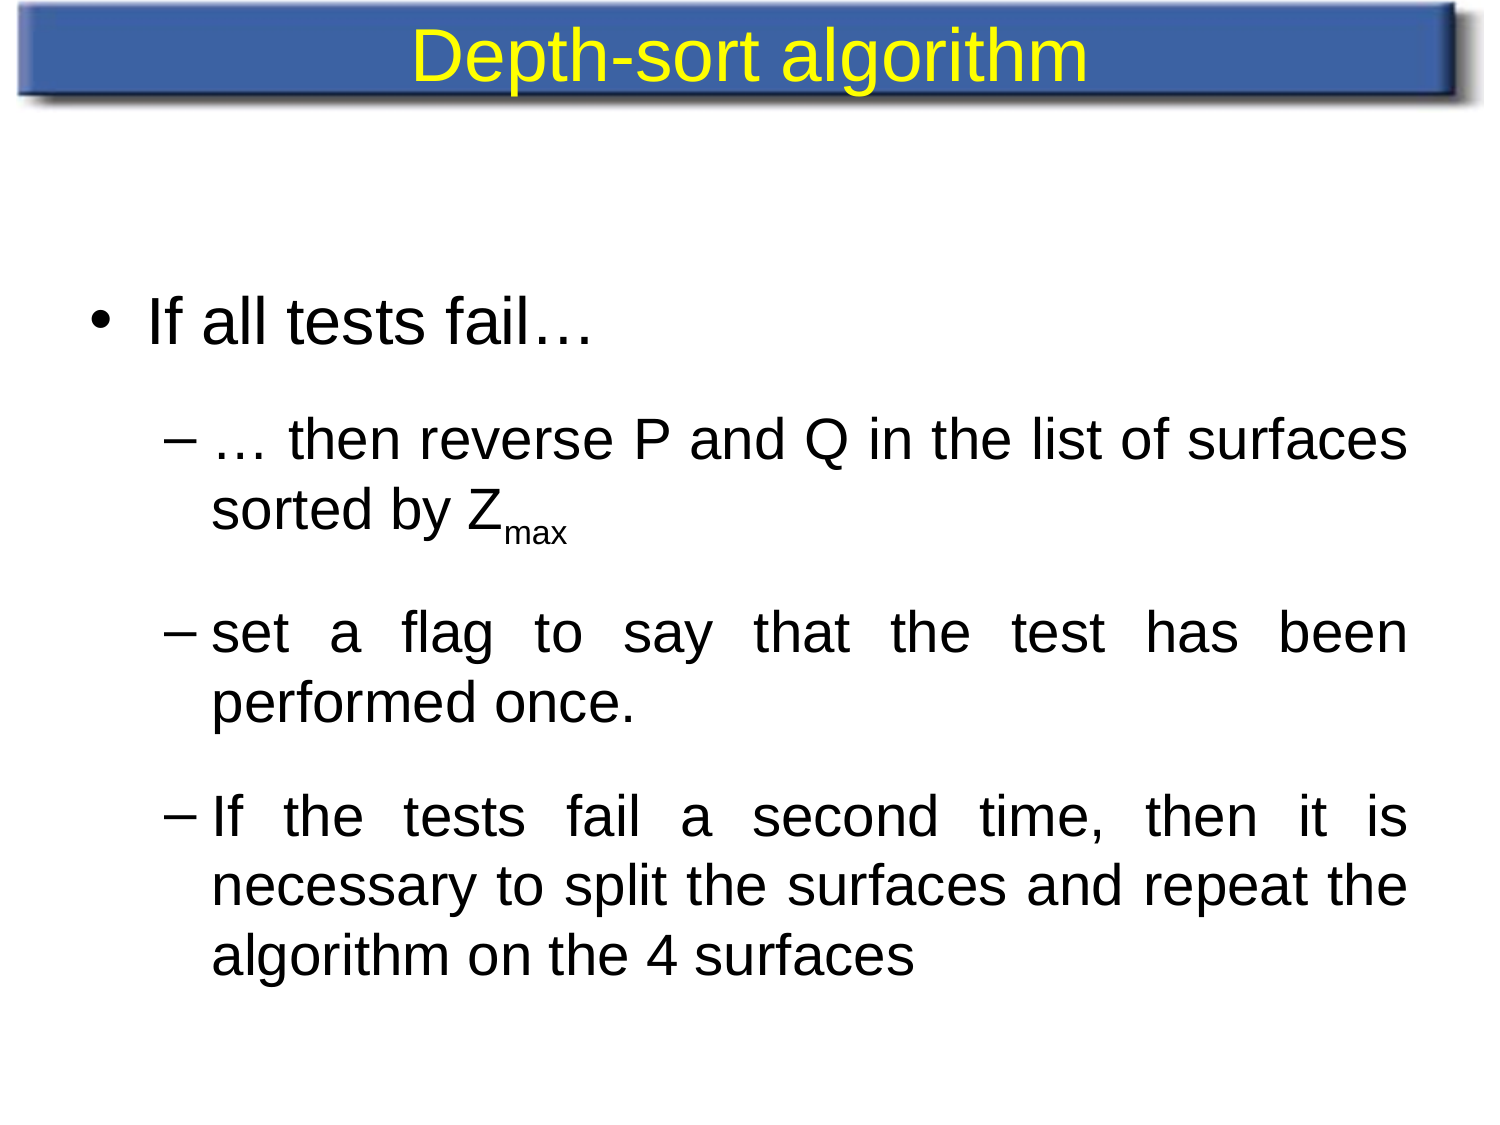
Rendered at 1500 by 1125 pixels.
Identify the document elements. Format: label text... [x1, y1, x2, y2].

list If all tests fail… … then reverse P and Q in the list of surfaces sorted by Zmax set a flag to say that the test has been performed once. If the tests fail a second time, then it is necessary to split the surfaces and repeat the algorithm on the 4 surfaces [75, 270, 1426, 1013]
picture [16, 0, 1484, 113]
title Depth-sort algorithm [75, 0, 1426, 105]
